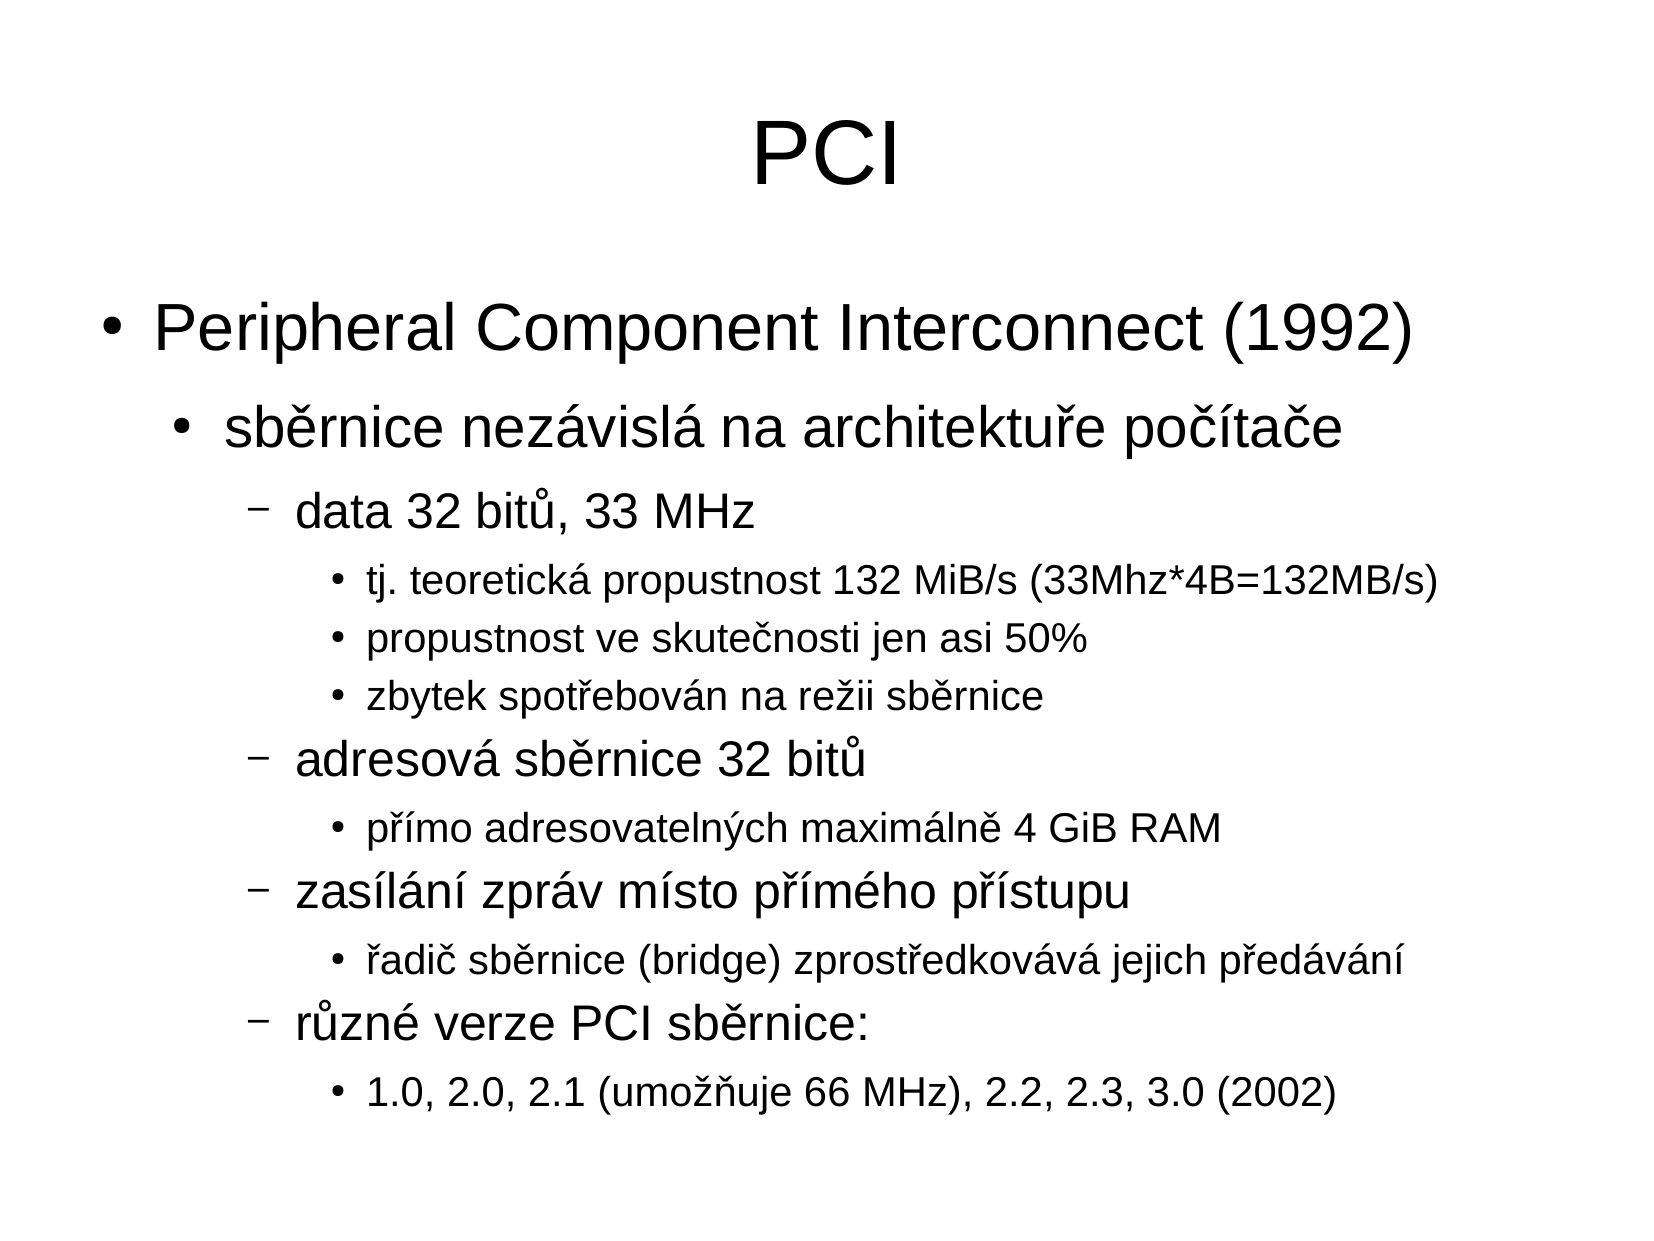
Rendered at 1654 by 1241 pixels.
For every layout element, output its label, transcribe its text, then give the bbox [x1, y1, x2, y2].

list Peripheral Component Interconnect (1992) sběrnice nezávislá na architektuře počítače data 32 bitů, 33 MHz tj. teoretická propustnost 132 MiB/s (33Mhz*4B=132MB/s) propustnost ve skutečnosti jen asi 50% zbytek spotřebován na režii sběrnice adresová sběrnice 32 bitů přímo adresovatelných maximálně 4 GiB RAM zasílání zpráv místo přímého přístupu řadič sběrnice (bridge) zprostředkovává jejich předávání různé verze PCI sběrnice: 1.0, 2.0, 2.1 (umožňuje 66 MHz), 2.2, 2.3, 3.0 (2002) [82, 290, 1571, 1117]
title PCI [82, 49, 1571, 257]
